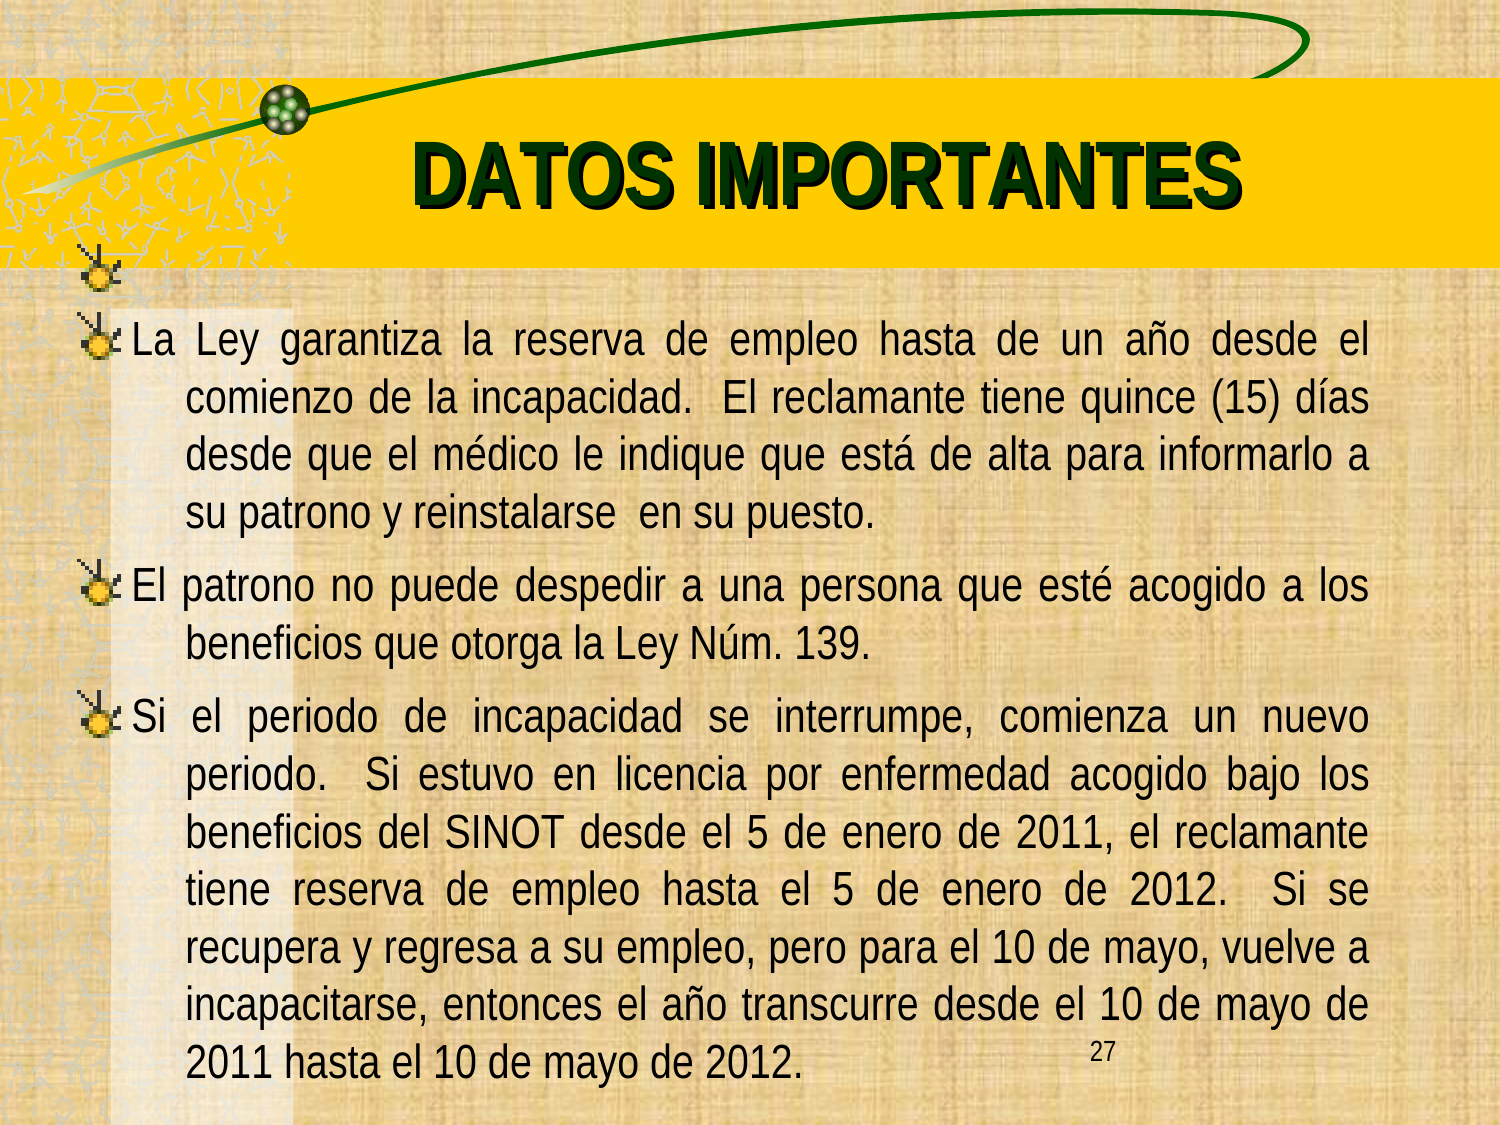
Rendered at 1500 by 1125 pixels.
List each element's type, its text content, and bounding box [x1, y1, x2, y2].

list La Ley garantiza la reserva de empleo hasta de un año desde el comienzo de la incapacidad. El reclamante tiene quince (15) días desde que el médico le indique que está de alta para informarlo a su patrono y reinstalarse en su puesto. El patrono no puede despedir a una persona que esté acogido a los beneficios que otorga la Ley Núm. 139. Si el periodo de incapacidad se interrumpe, comienza un nuevo periodo. Si estuvo en licencia por enfermedad acogido bajo los beneficios del SINOT desde el 5 de enero de 2011, el reclamante tiene reserva de empleo hasta el 5 de enero de 2012. Si se recupera y regresa a su empleo, pero para el 10 de mayo, vuelve a incapacitarse, entonces el año transcurre desde el 10 de mayo de 2011 hasta el 10 de mayo de 2012. [62, 237, 1388, 1101]
text_box [1074, 1025, 1388, 1101]
title DATOS IMPORTANTES [189, 75, 1465, 263]
